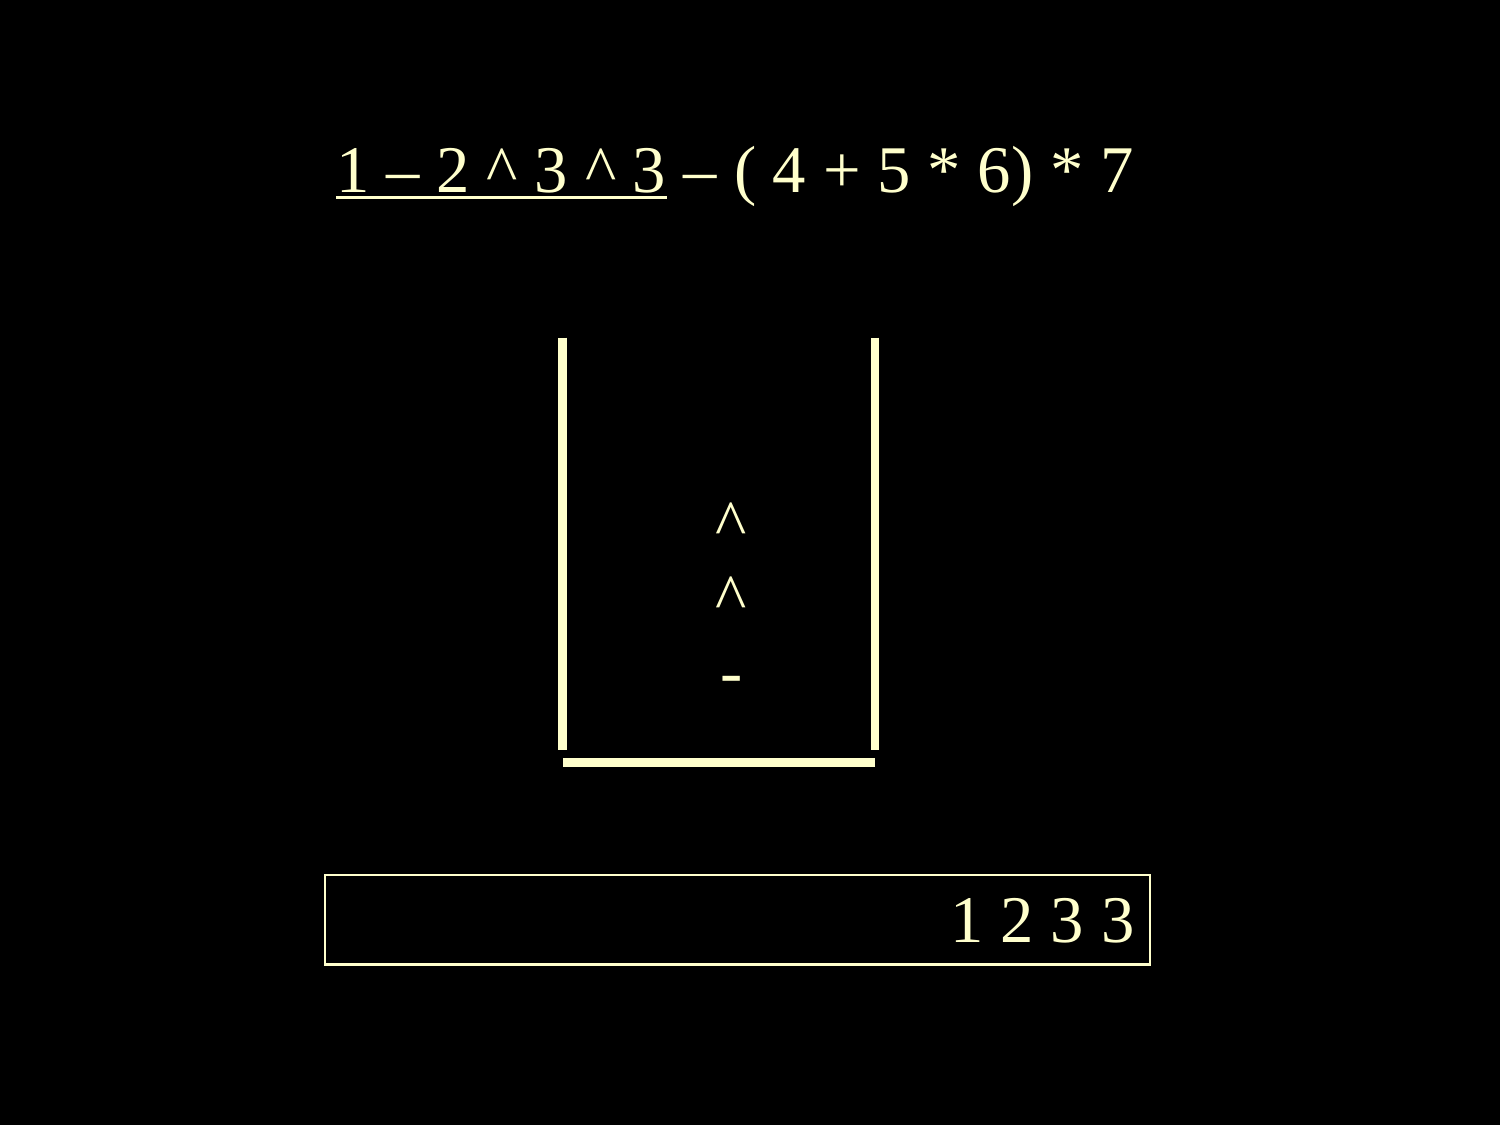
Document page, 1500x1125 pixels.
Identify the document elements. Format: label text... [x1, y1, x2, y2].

text_box ^ ^ - [624, 349, 838, 717]
text_box 1 2 3 3 [325, 874, 1150, 965]
text_box 1 – 2 ^ 3 ^ 3 – ( 4 + 5 * 6) * 7 [321, 124, 1238, 215]
